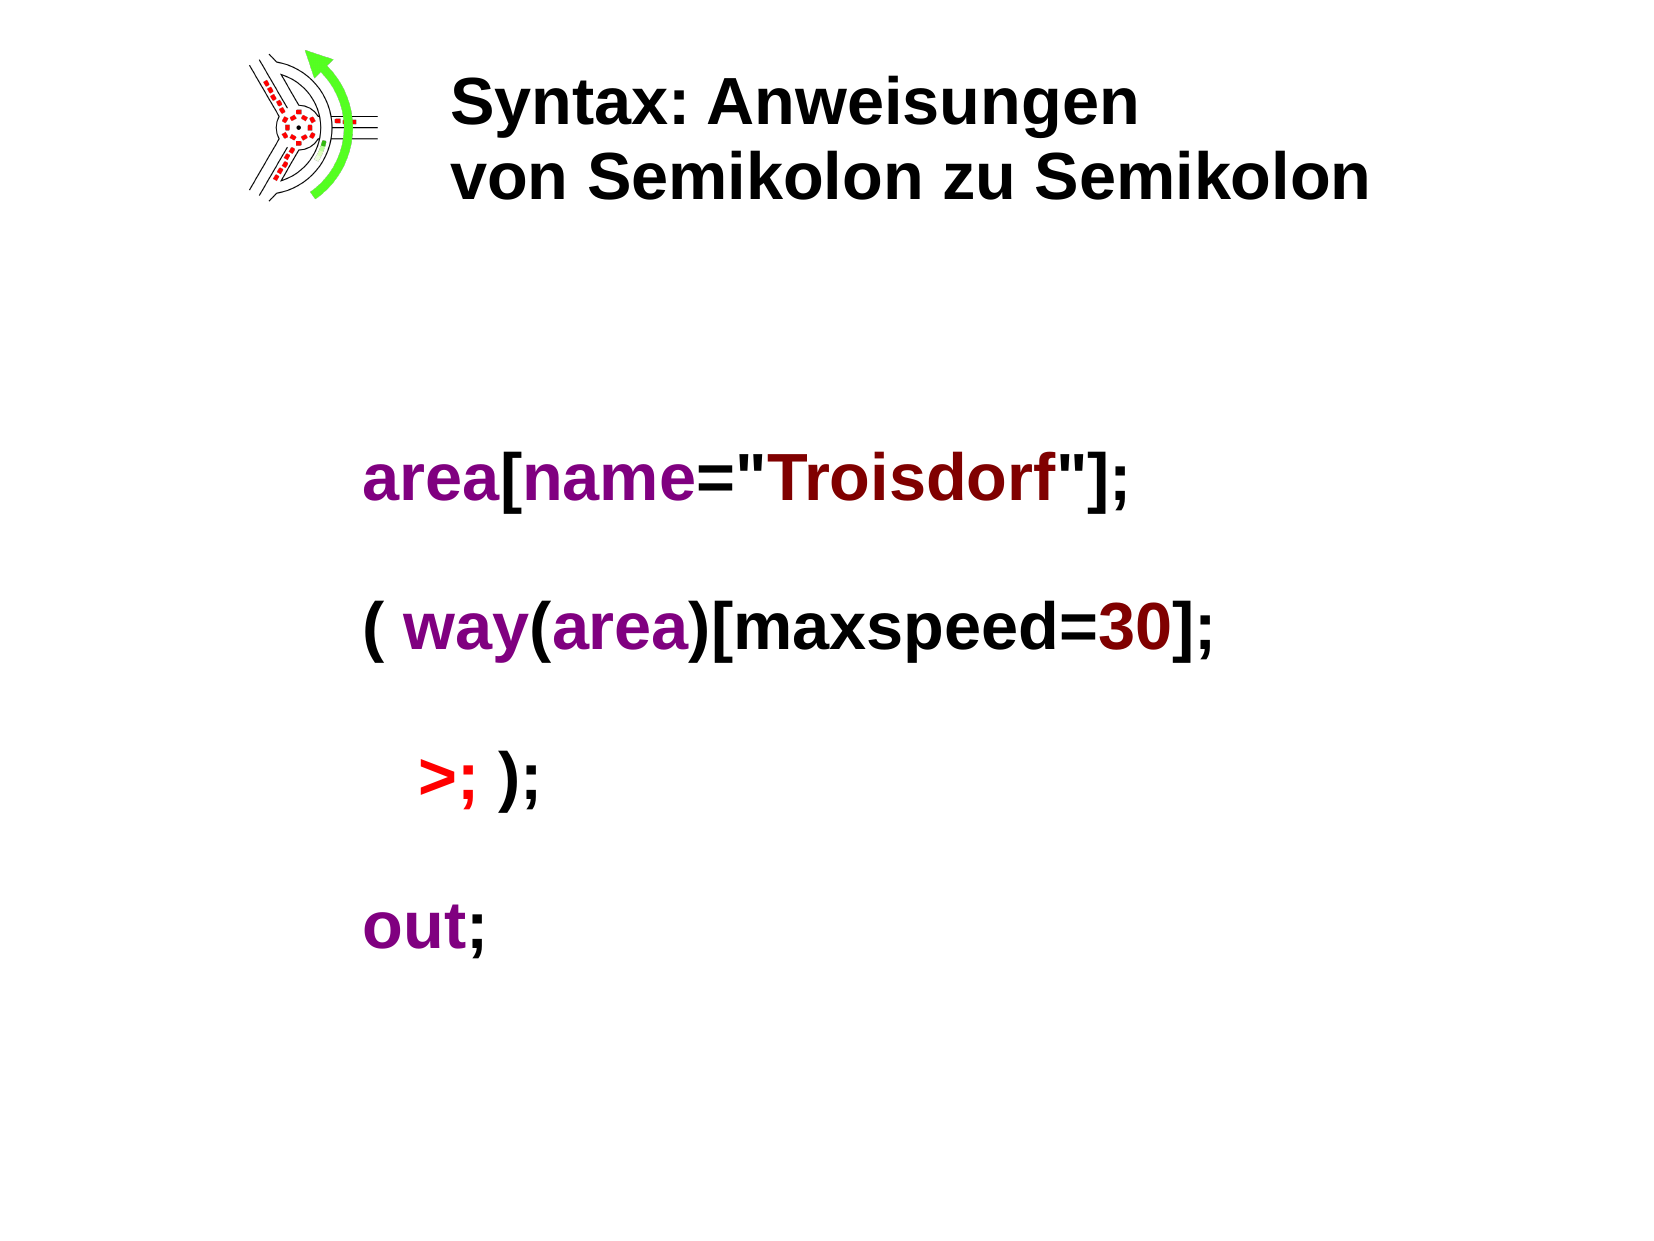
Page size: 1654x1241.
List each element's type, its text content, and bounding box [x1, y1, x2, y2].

picture [232, 49, 390, 206]
text_box area[name="Troisdorf"]; ( way(area)[maxspeed=30]; >; ); out; [348, 432, 1235, 971]
text_box Syntax: Anweisungen von Semikolon zu Semikolon [435, 56, 1389, 221]
